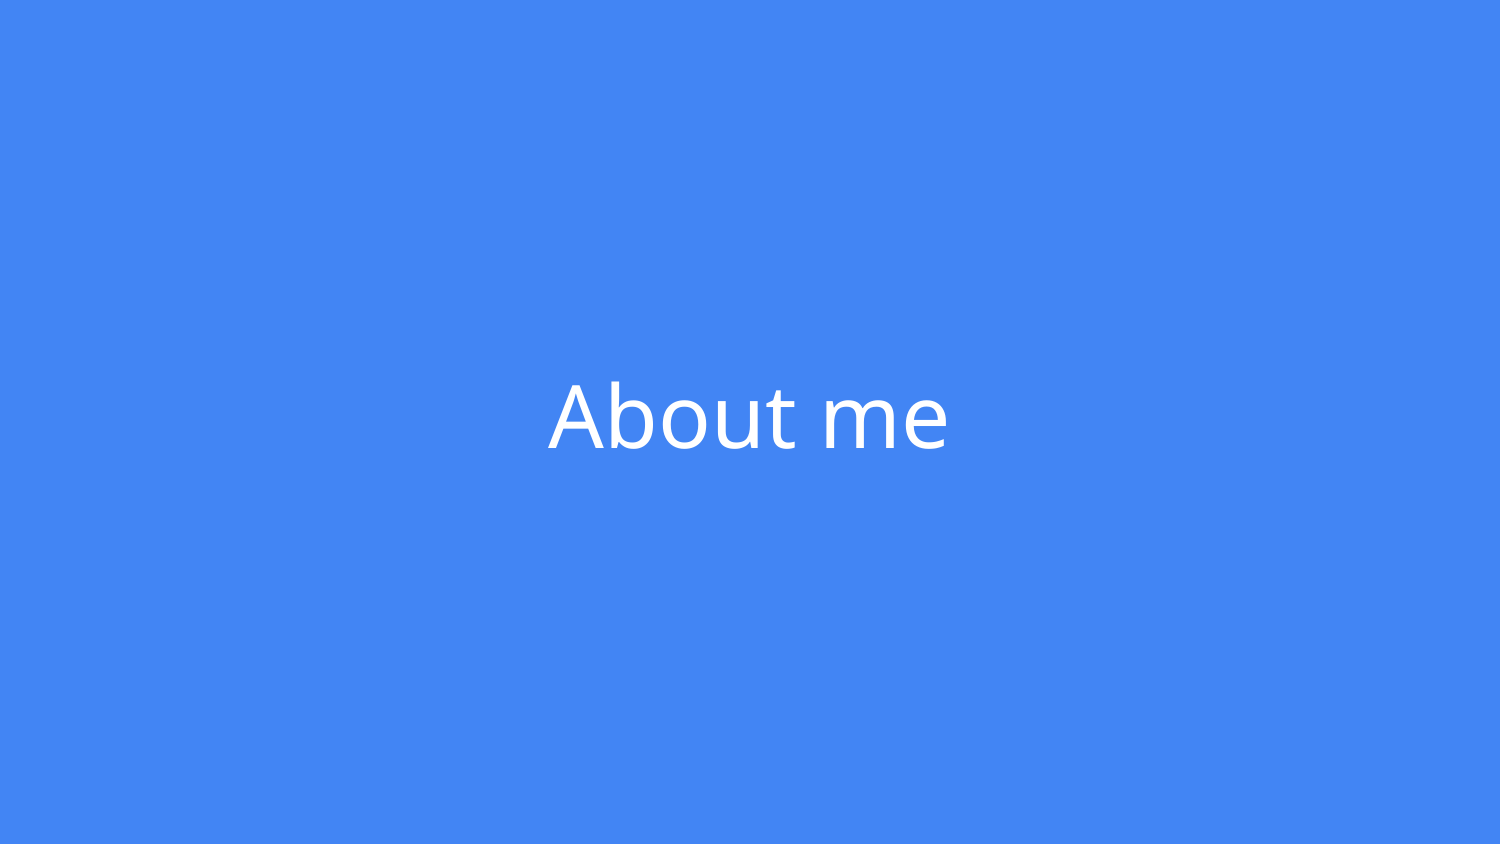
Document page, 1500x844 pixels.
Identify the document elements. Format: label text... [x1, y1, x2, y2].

title About me [75, 58, 1425, 771]
